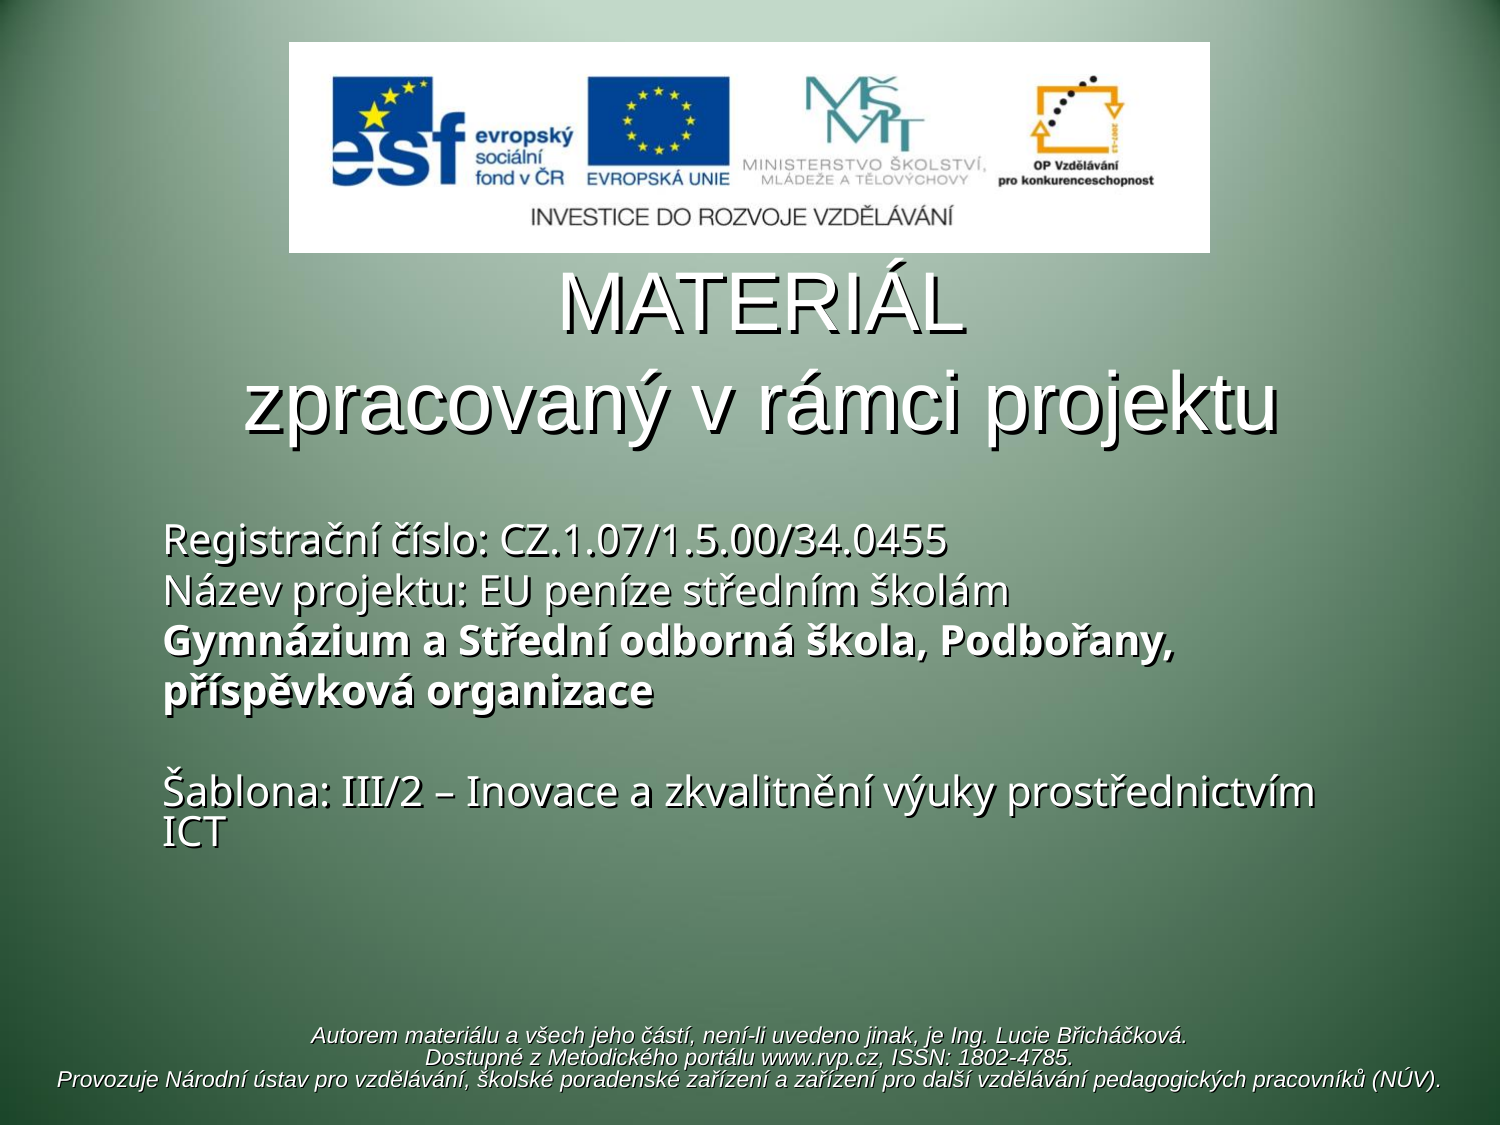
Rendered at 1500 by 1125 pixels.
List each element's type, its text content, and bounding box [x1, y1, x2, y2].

title DIGITÁLNÍ UČEBNÍ MATERIÁL zpracovaný v rámci projektu [159, 139, 1364, 455]
text_box Autorem materiálu a všech jeho částí, není-li uvedeno jinak, je Ing. Lucie Břicháčková. Dostupné z Metodického portálu www.rvp.cz, ISSN: 1802-4785. Provozuje Národní ústav pro vzdělávání, školské poradenské zařízení a zařízení pro další vzdělávání pedagogických pracovníků (NÚV). [0, 987, 1500, 1125]
text_box Registrační číslo: CZ.1.07/1.5.00/34.0455 Název projektu: EU peníze středním školám Gymnázium a Střední odborná škola, Podbořany, příspěvková organizace Šablona: III/2 – Inovace a zkvalitnění výuky prostřednictvím ICT [147, 515, 1376, 987]
picture [0, 0, 1500, 987]
